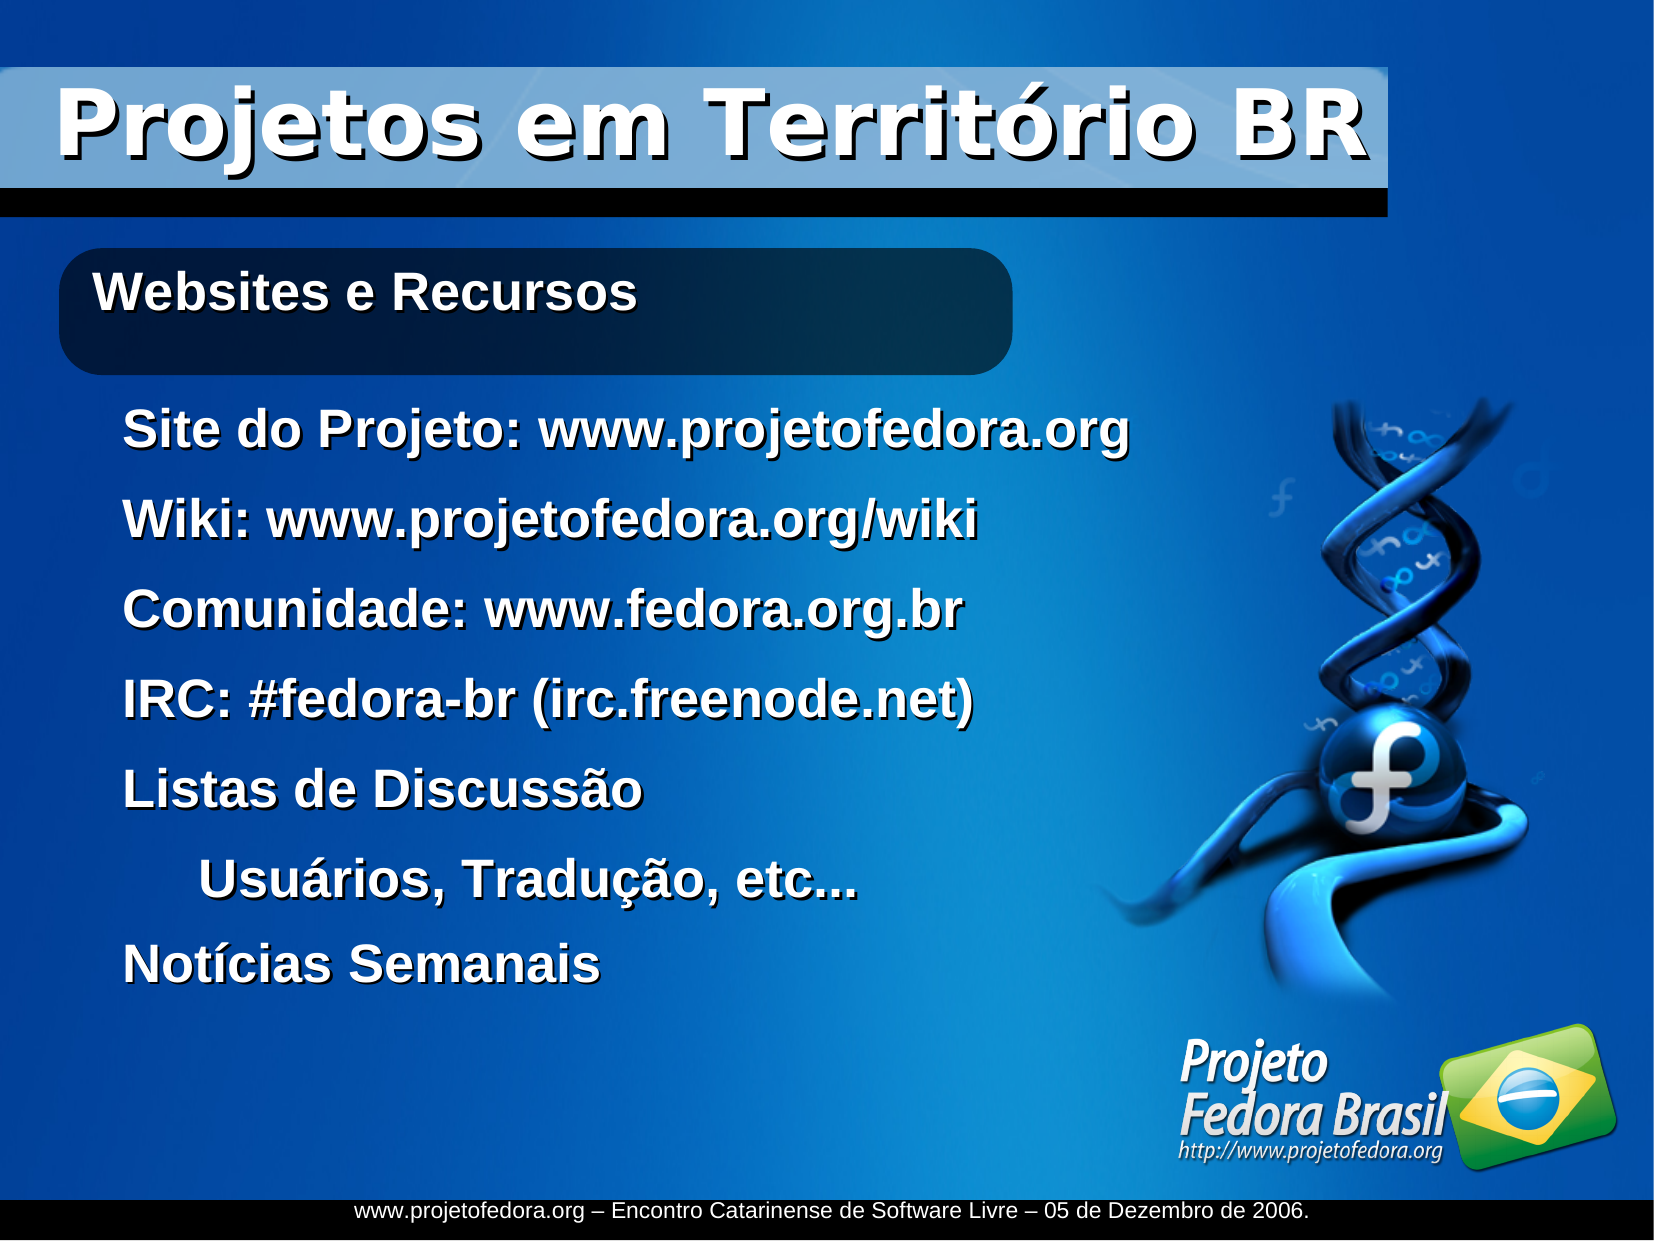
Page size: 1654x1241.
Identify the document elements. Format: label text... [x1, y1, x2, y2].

text_box [59, 248, 1011, 376]
text_box www.projetofedora.org – Encontro Catarinense de Software Livre – 05 de Dezembro de 2006. [339, 1190, 1427, 1241]
list Websites e Recursos [75, 261, 1201, 344]
list Site do Projeto: www.projetofedora.org Wiki: www.projetofedora.org/wiki Comunidade: www.fedora.org.br IRC: #fedora-br (irc.freenode.net) Listas de Discussão Usuários, Tradução, etc... Notícias Semanais [104, 398, 1230, 1187]
text_box Projetos em Território BR [37, 63, 1394, 202]
picture [0, 0, 1654, 1200]
